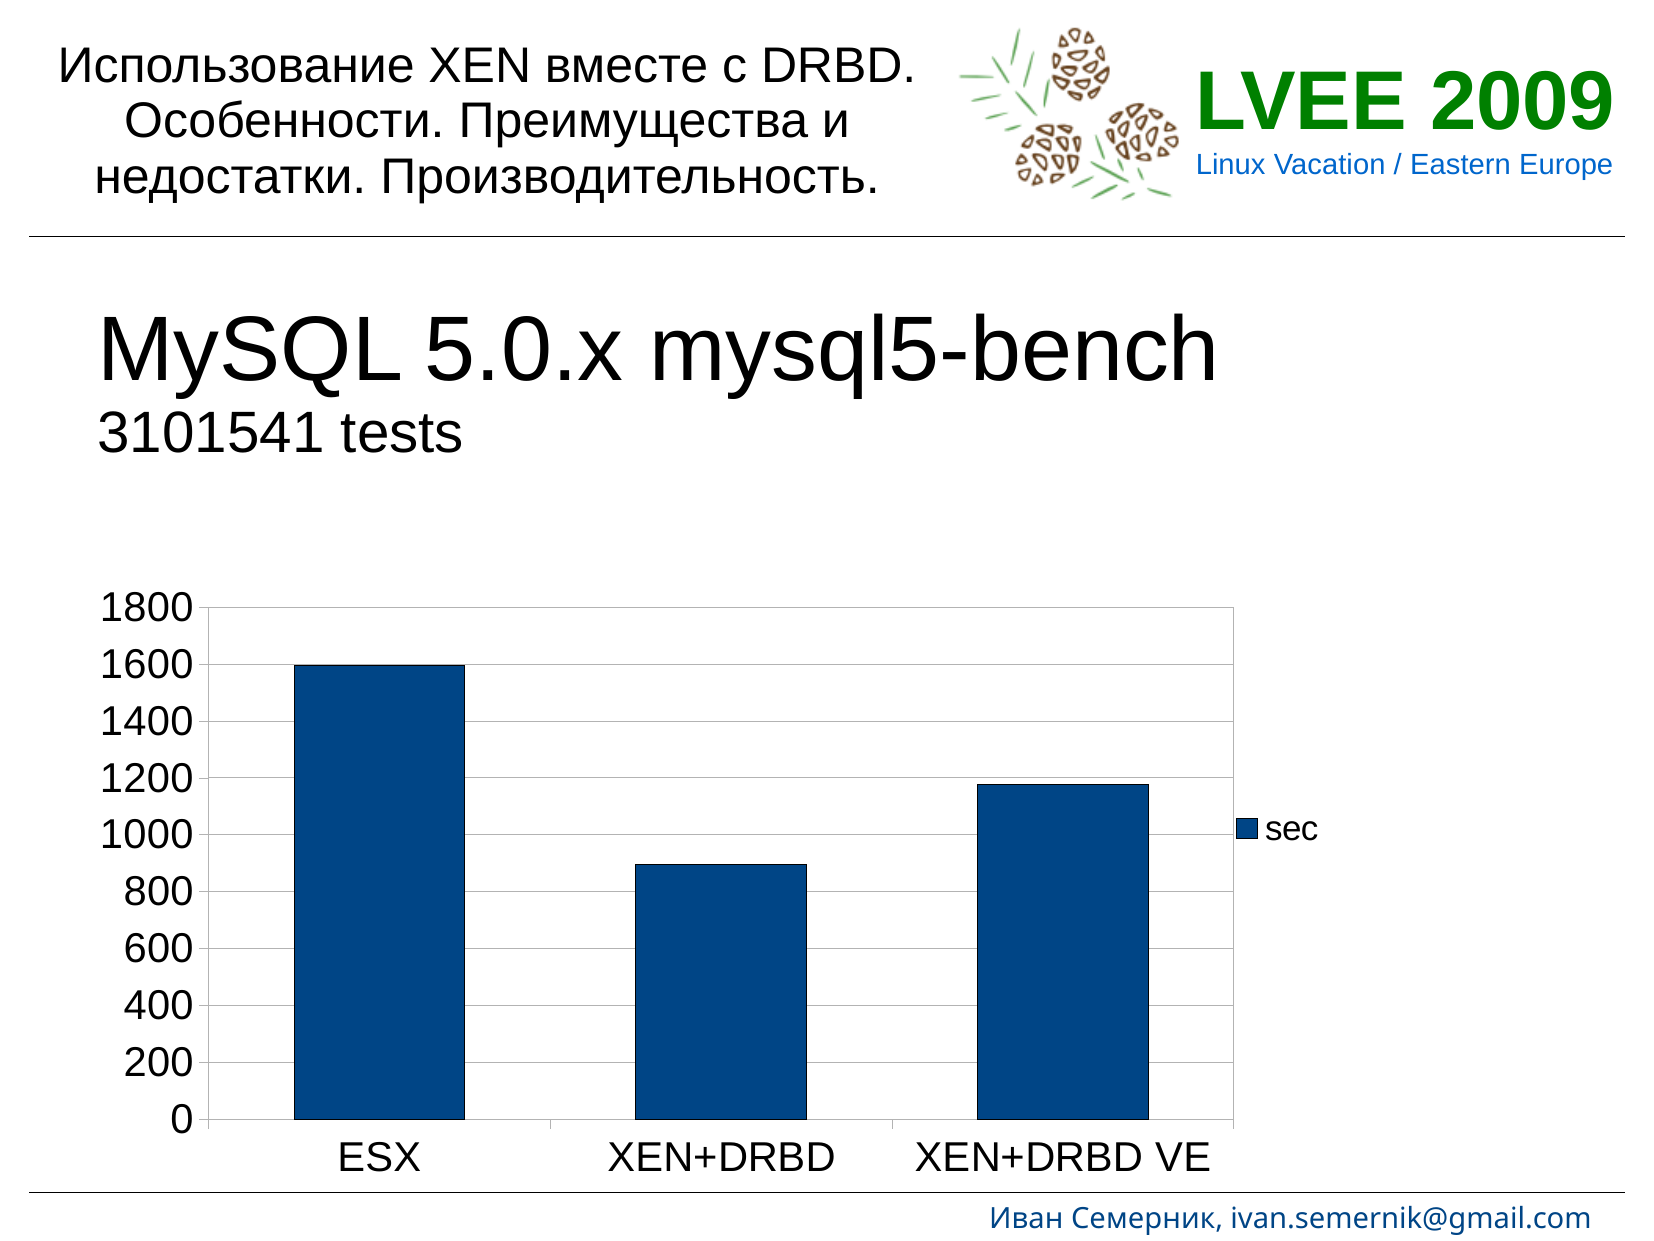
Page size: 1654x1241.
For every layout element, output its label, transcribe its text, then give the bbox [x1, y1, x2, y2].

text_box Иван Семерник, ivan.semernik@gmail.com [974, 1189, 1654, 1241]
text_box MySQL 5.0.x mysql5-bench 3101541 tests [82, 289, 1654, 473]
text_box Использование XEN вместе с DRBD. Особенности. Преимущества и недостатки. Производительность. [0, 29, 975, 212]
picture [953, 11, 1182, 207]
chart [59, 563, 1626, 1182]
text_box LVEE 2009 Linux Vacation / Eastern Europe [1181, 47, 1654, 188]
